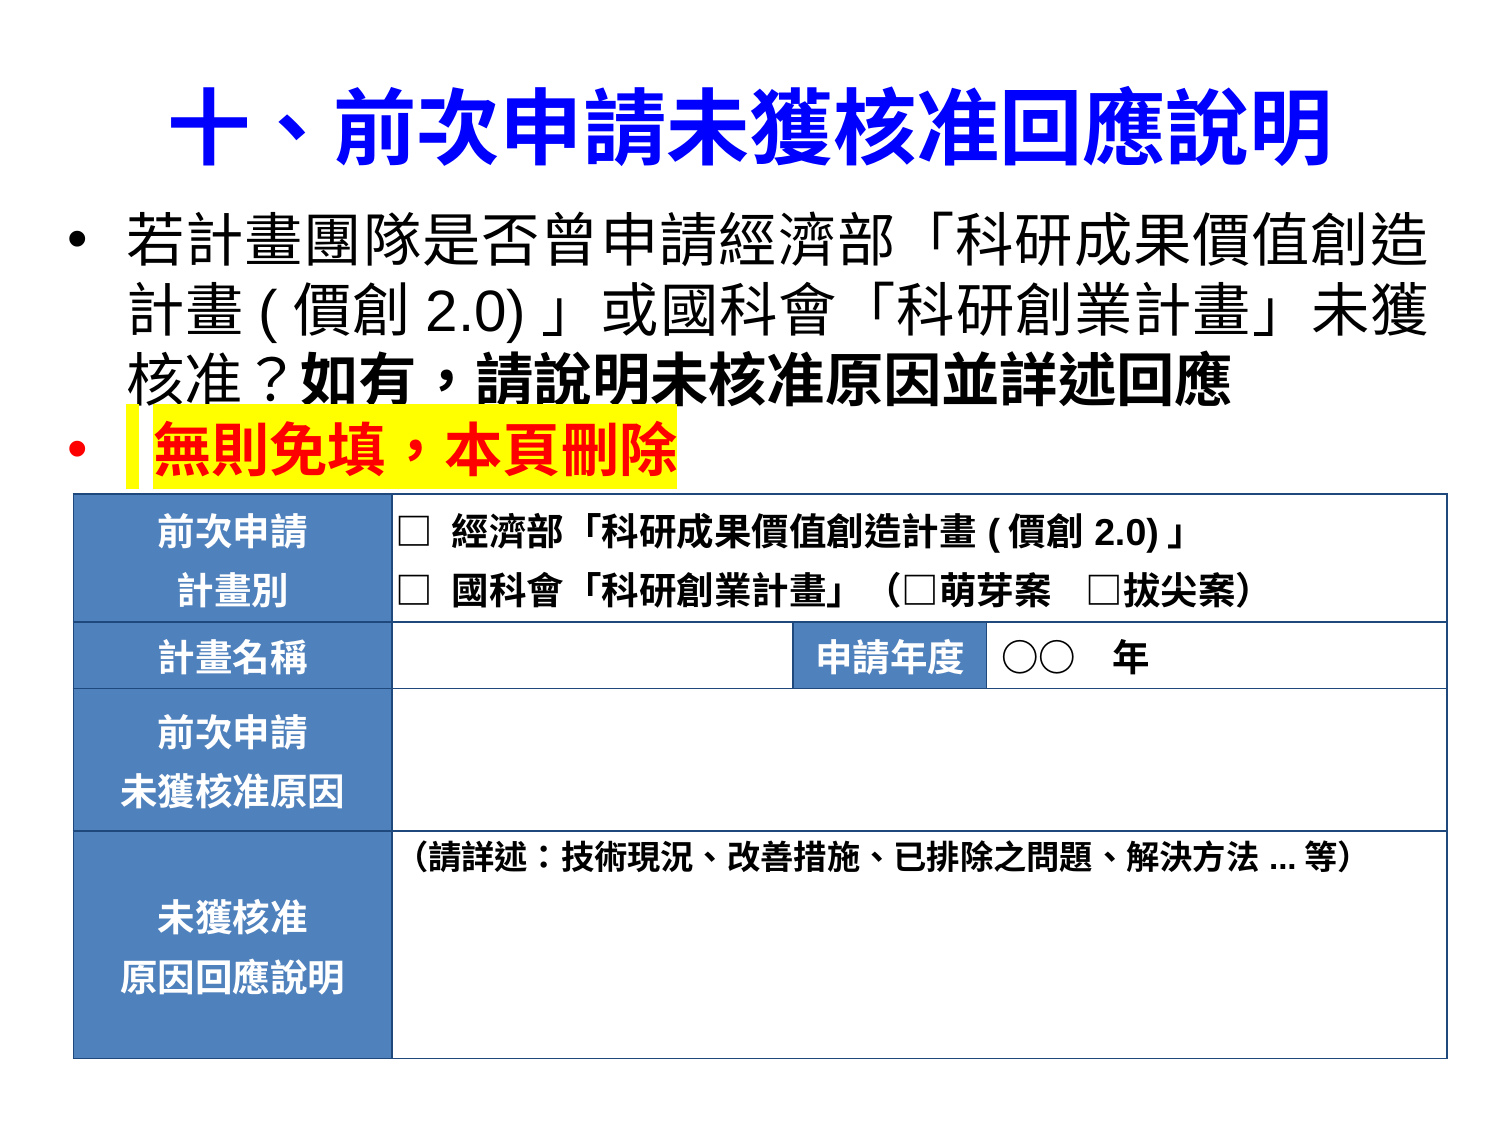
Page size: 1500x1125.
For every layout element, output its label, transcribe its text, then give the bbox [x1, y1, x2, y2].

table_cell ○○ 年 [987, 623, 1446, 688]
table_cell [393, 623, 792, 688]
table_cell 前次申請 未獲核准原因 [74, 689, 391, 830]
table_cell 計畫名稱 [74, 623, 391, 688]
table_header 前次申請 計畫別 [74, 495, 391, 621]
table_cell [393, 689, 1446, 830]
table_cell 未獲核准 原因回應說明 [74, 832, 391, 1058]
table_header □ 經濟部「科研成果價值創造計畫(價創2.0)」 □ 國科會「科研創業計畫」（□萌芽案 □拔尖案） [393, 495, 1446, 621]
text_box 十、前次申請未獲核准回應說明 [74, 30, 1425, 196]
text_box 若計畫團隊是否曾申請經濟部「科研成果價值創造計畫(價創2.0)」或國科會「科研創業計畫」未獲核准？如有，請說明未核准原因並詳述回應 無則免填，本頁刪除 [52, 196, 1445, 491]
table_cell （請詳述：技術現況、改善措施、已排除之問題、解決方法...等） [393, 832, 1446, 1058]
table_cell 申請年度 [794, 623, 986, 688]
